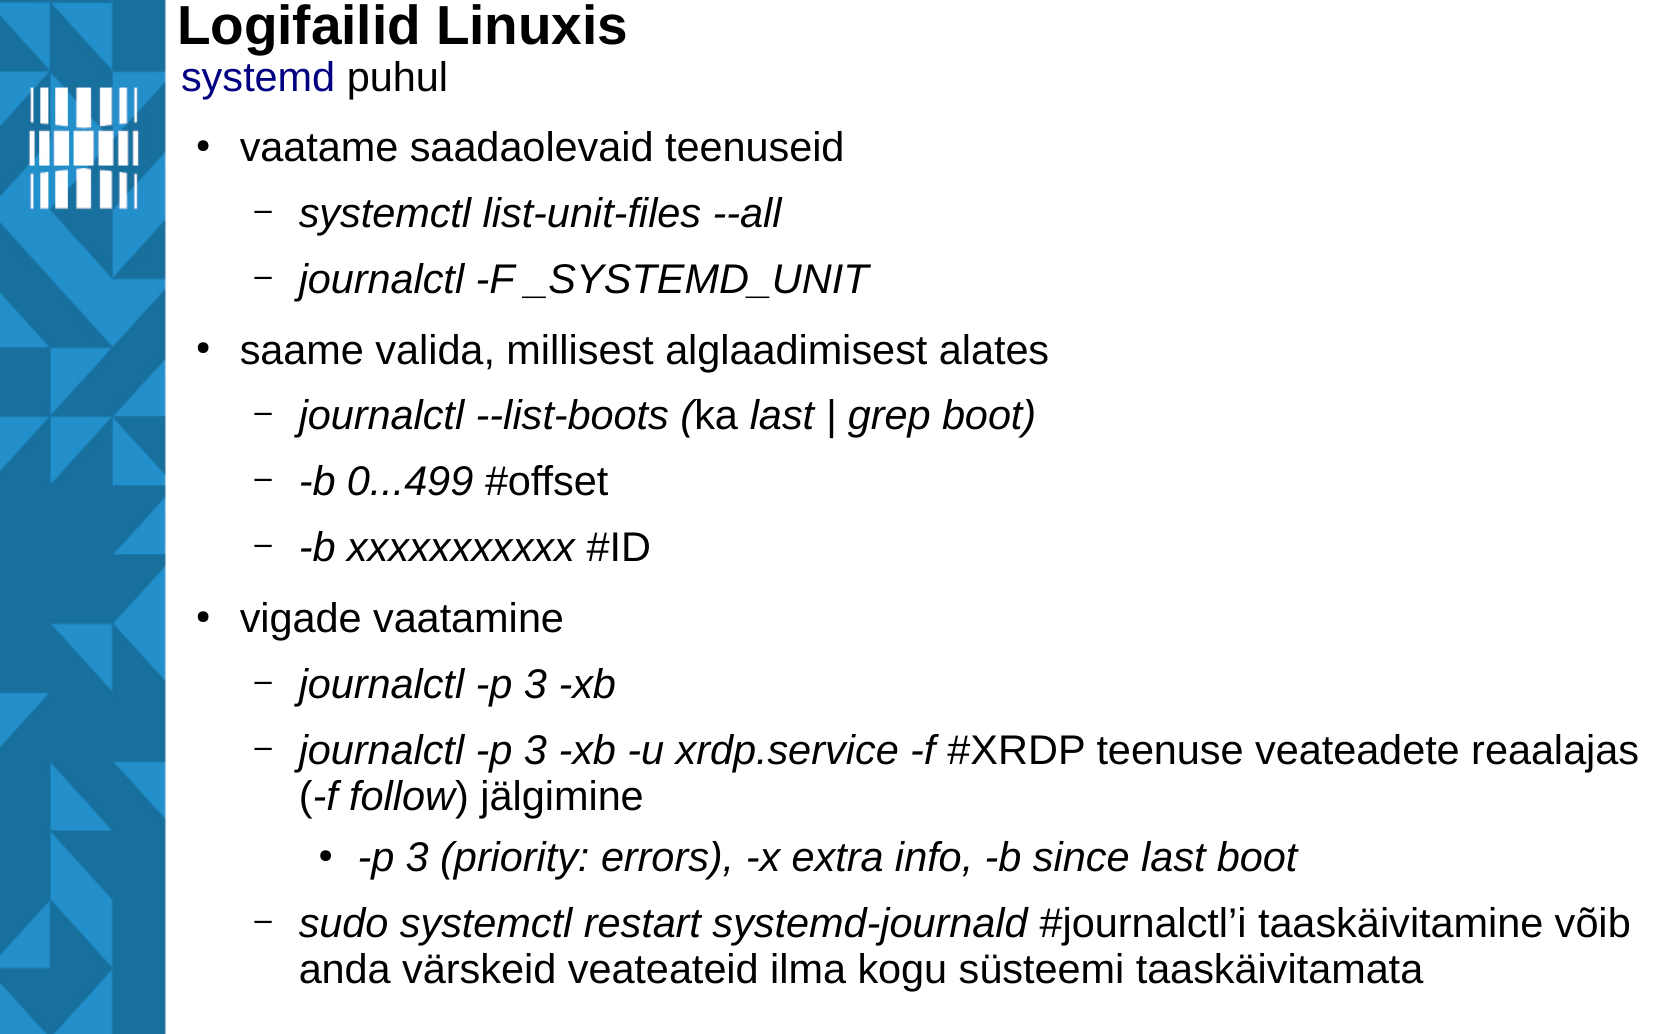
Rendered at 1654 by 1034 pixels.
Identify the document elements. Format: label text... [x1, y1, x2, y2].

title Logifailid Linuxis [177, 0, 709, 60]
list systemd puhul vaatame saadaolevaid teenuseid systemctl list-unit-files --all journalctl -F _SYSTEMD_UNIT saame valida, millisest alglaadimisest alates journalctl --list-boots (ka last | grep boot) -b 0...499 #offset -b xxxxxxxxxxx #ID vigade vaatamine journalctl -p 3 -xb journalctl -p 3 -xb -u xrdp.service -f #XRDP teenuse veateadete reaalajas (-f follow) jälgimine -p 3 (priority: errors), -x extra info, -b since last boot sudo systemctl restart systemd-journald #journalctl’i taaskäivitamine võib anda värskeid veateateid ilma kogu süsteemi taaskäivitamata [181, 53, 1654, 993]
